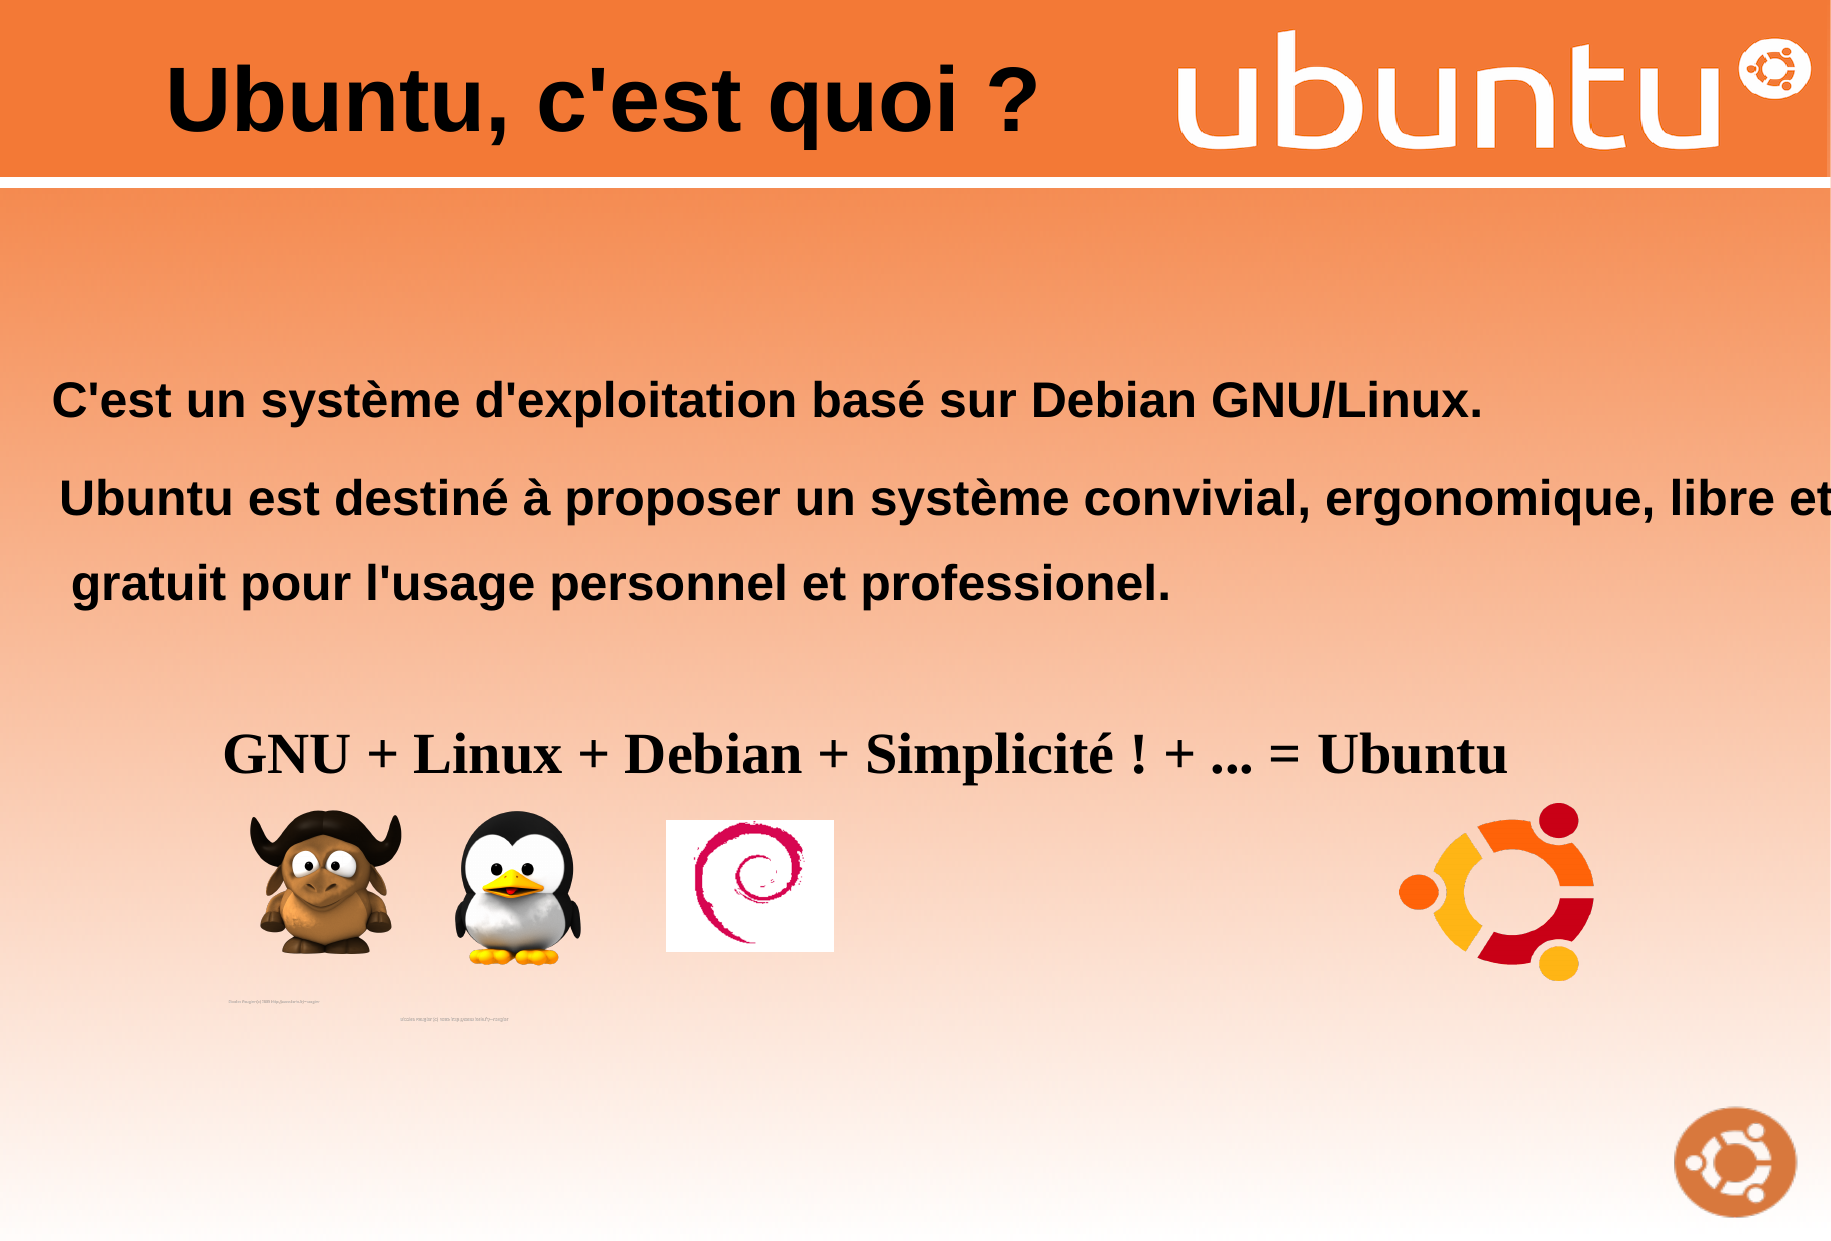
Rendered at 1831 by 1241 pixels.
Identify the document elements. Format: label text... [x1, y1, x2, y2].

title Ubuntu, c'est quoi ? [5, 0, 1203, 204]
subtitle C'est un système d'exploitation basé sur Debian GNU/Linux. Ubuntu est destiné à proposer un système convivial, ergonomique, libre et gratuit pour l'usage personnel et professionel. [0, 261, 1831, 683]
text_box GNU + Linux + Debian + Simplicité ! + ... = Ubuntu [207, 714, 1703, 794]
picture [0, 0, 1831, 261]
picture [0, 683, 1831, 1241]
